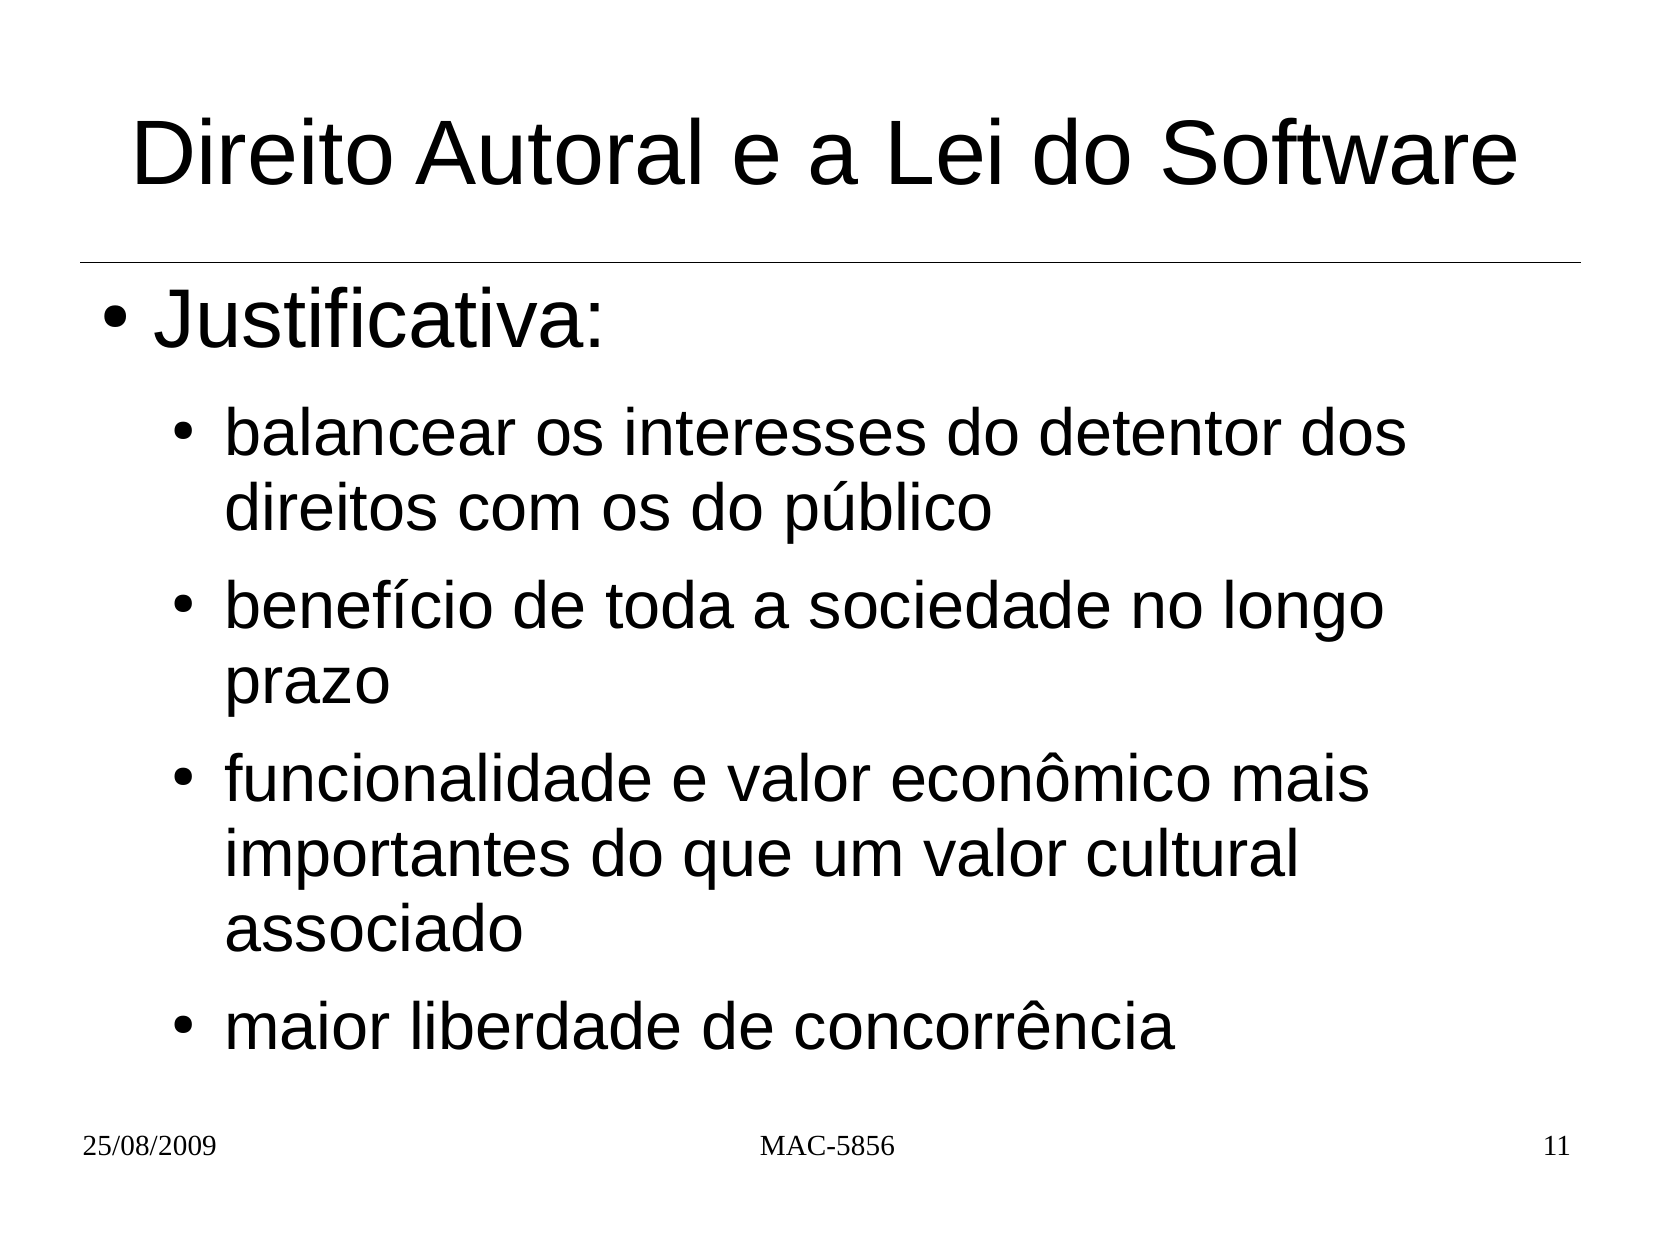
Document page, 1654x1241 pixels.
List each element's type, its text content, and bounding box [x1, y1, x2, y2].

title Direito Autoral e a Lei do Software [82, 56, 1571, 250]
list Justificativa: balancear os interesses do detentor dos direitos com os do público benefício de toda a sociedade no longo prazo funcionalidade e valor econômico mais importantes do que um valor cultural associado maior liberdade de concorrência [82, 272, 1571, 1241]
